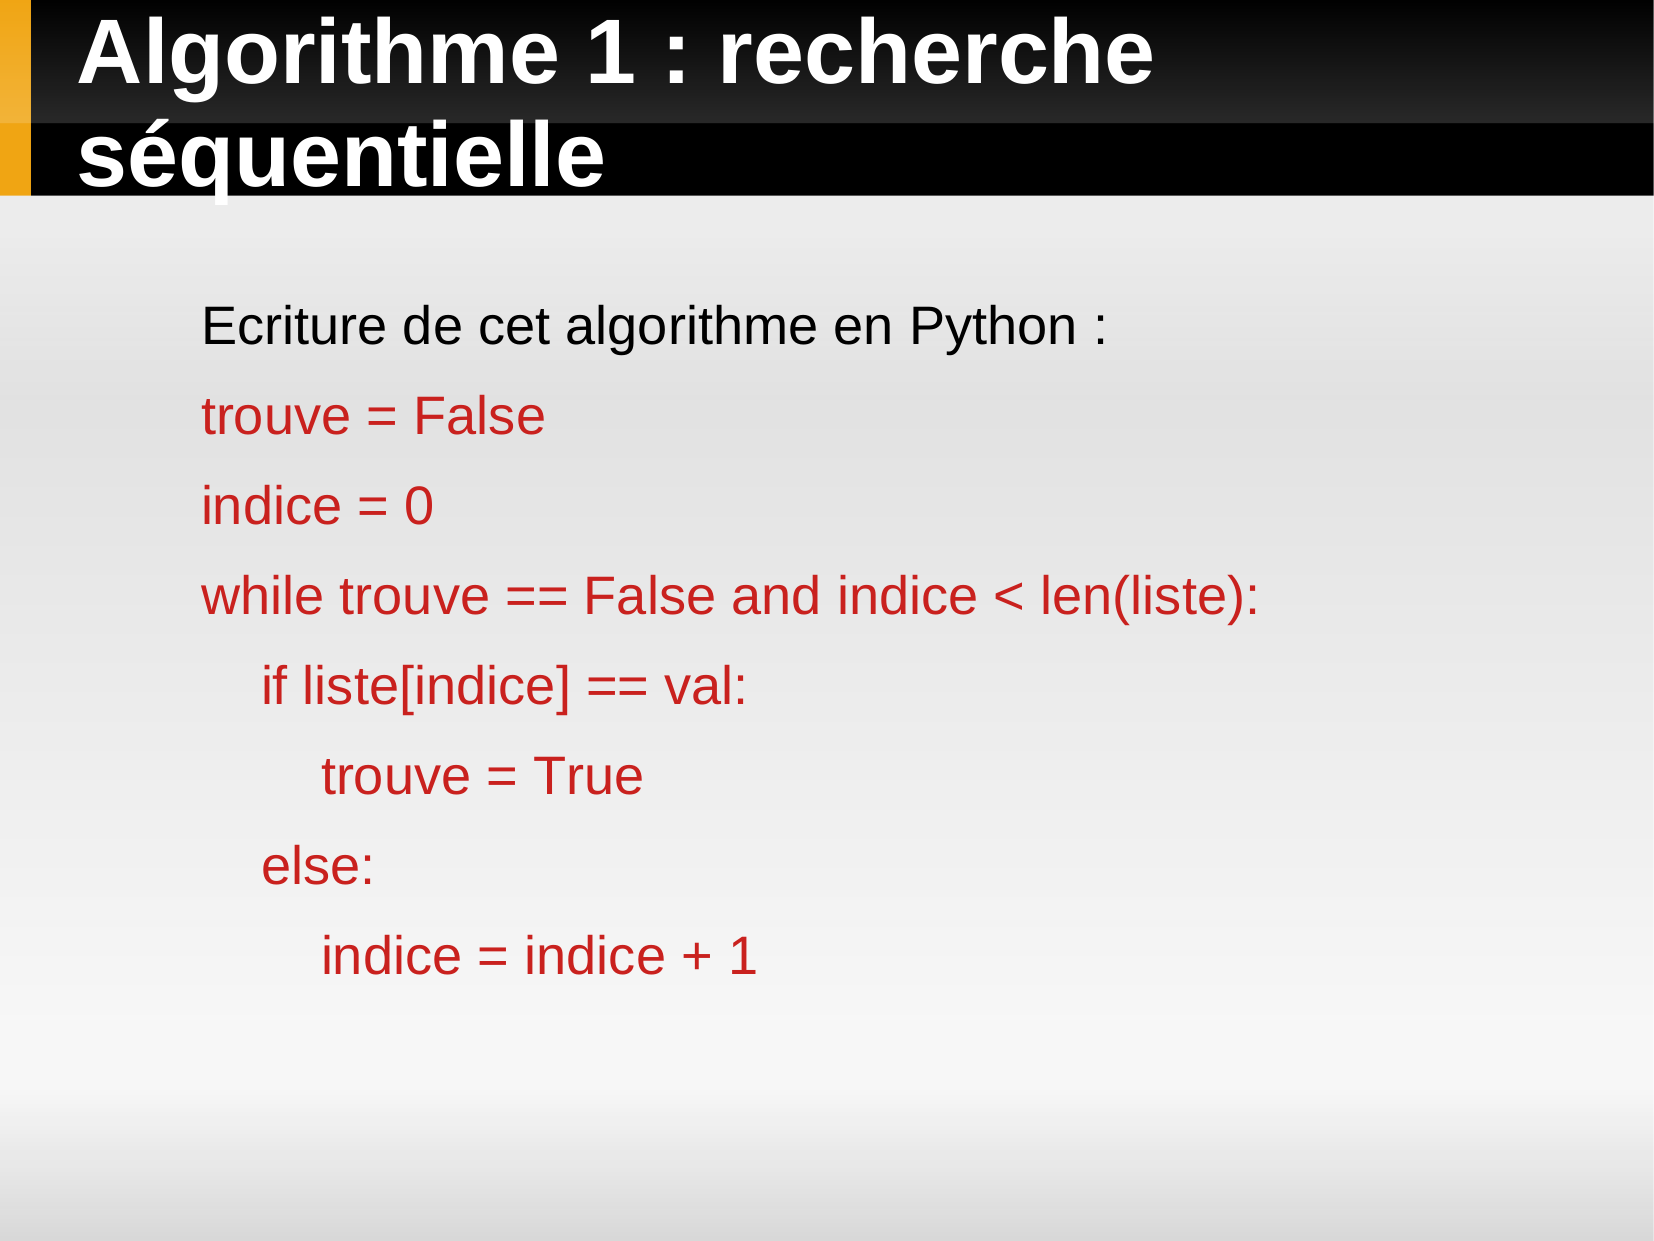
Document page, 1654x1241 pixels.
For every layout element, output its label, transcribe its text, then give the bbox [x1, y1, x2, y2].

title Algorithme 1 : recherche séquentielle [76, 0, 1565, 208]
list Ecriture de cet algorithme en Python : trouve = False indice = 0 while trouve == False and indice < len(liste): if liste[indice] == val: trouve = True else: indice = indice + 1 [88, 295, 1577, 1167]
picture [0, 0, 1654, 1241]
